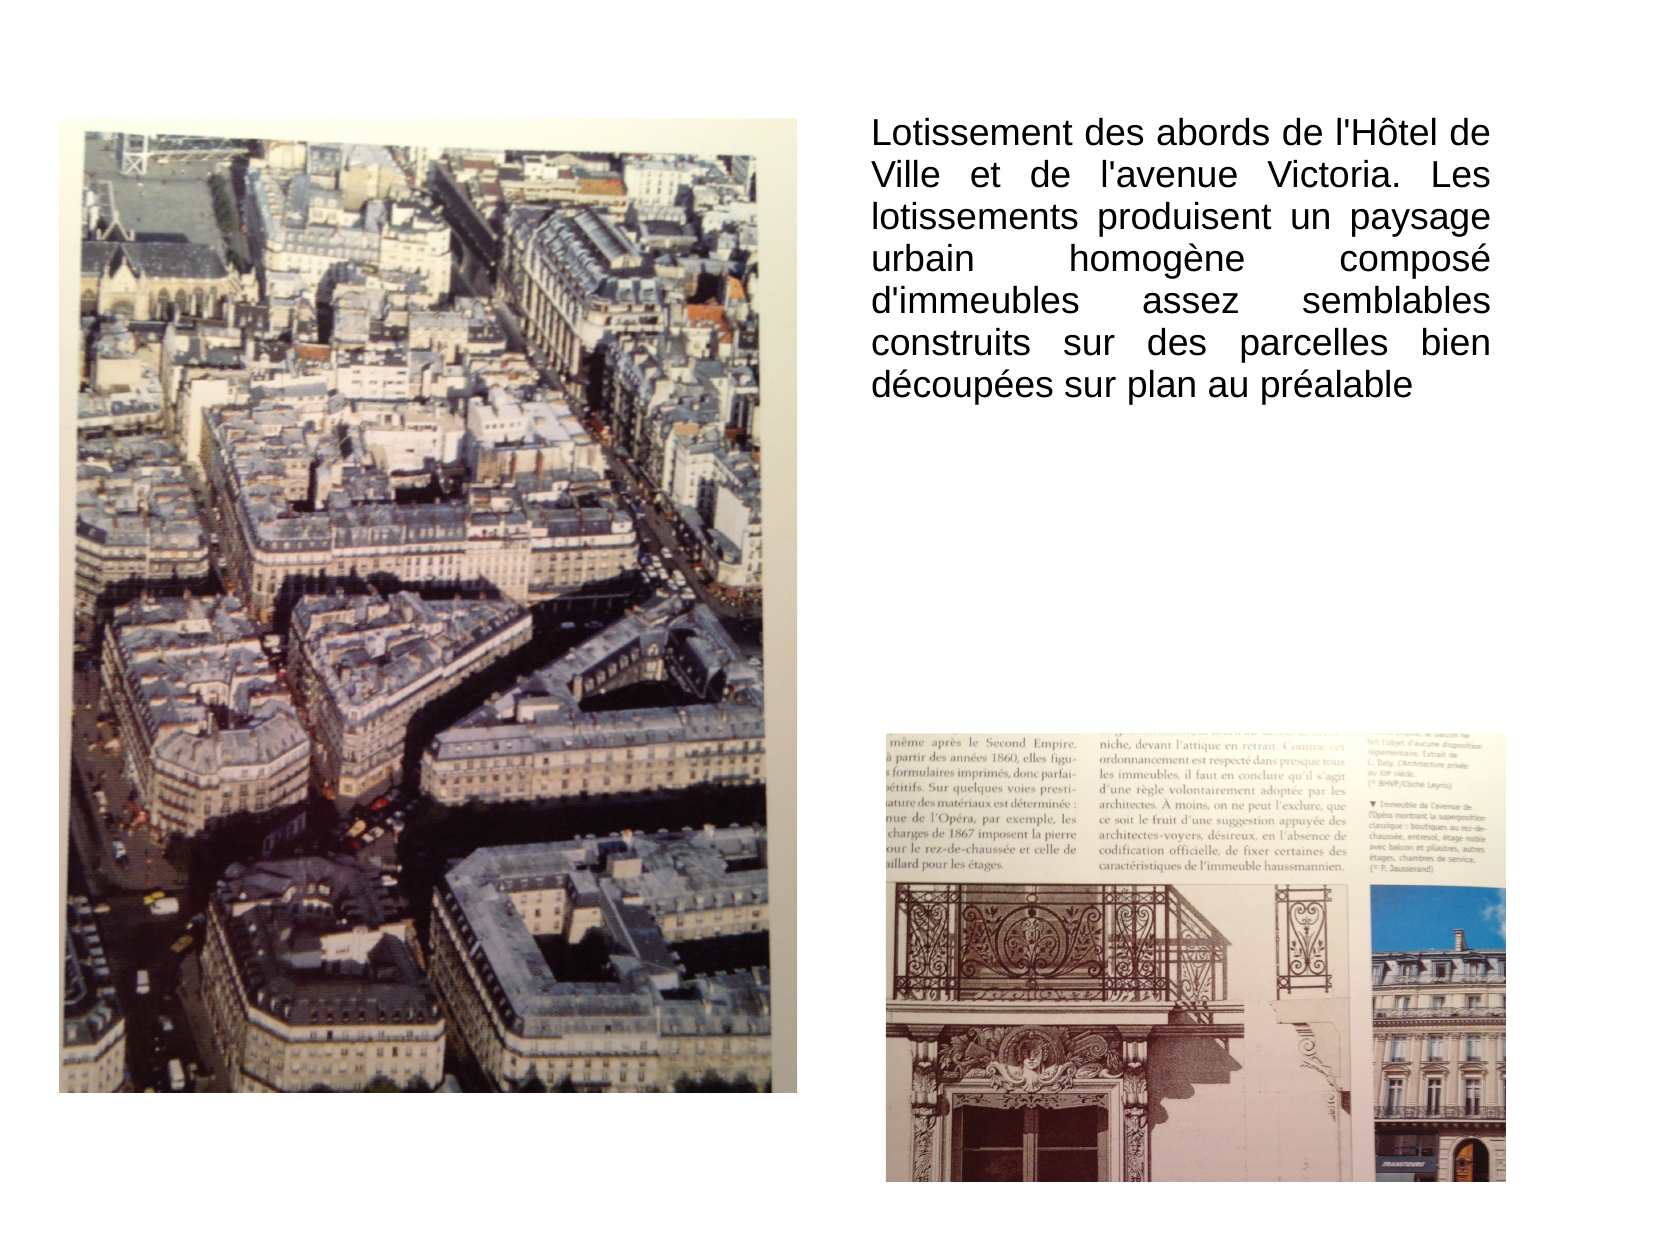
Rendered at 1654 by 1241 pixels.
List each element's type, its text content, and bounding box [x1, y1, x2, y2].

picture [59, 59, 798, 1093]
picture [885, 442, 1506, 1182]
text_box Lotissement des abords de l'Hôtel de Ville et de l'avenue Victoria. Les lotissements produisent un paysage urbain homogène composé d'immeubles assez semblables construits sur des parcelles bien découpées sur plan au préalable [856, 104, 1506, 414]
